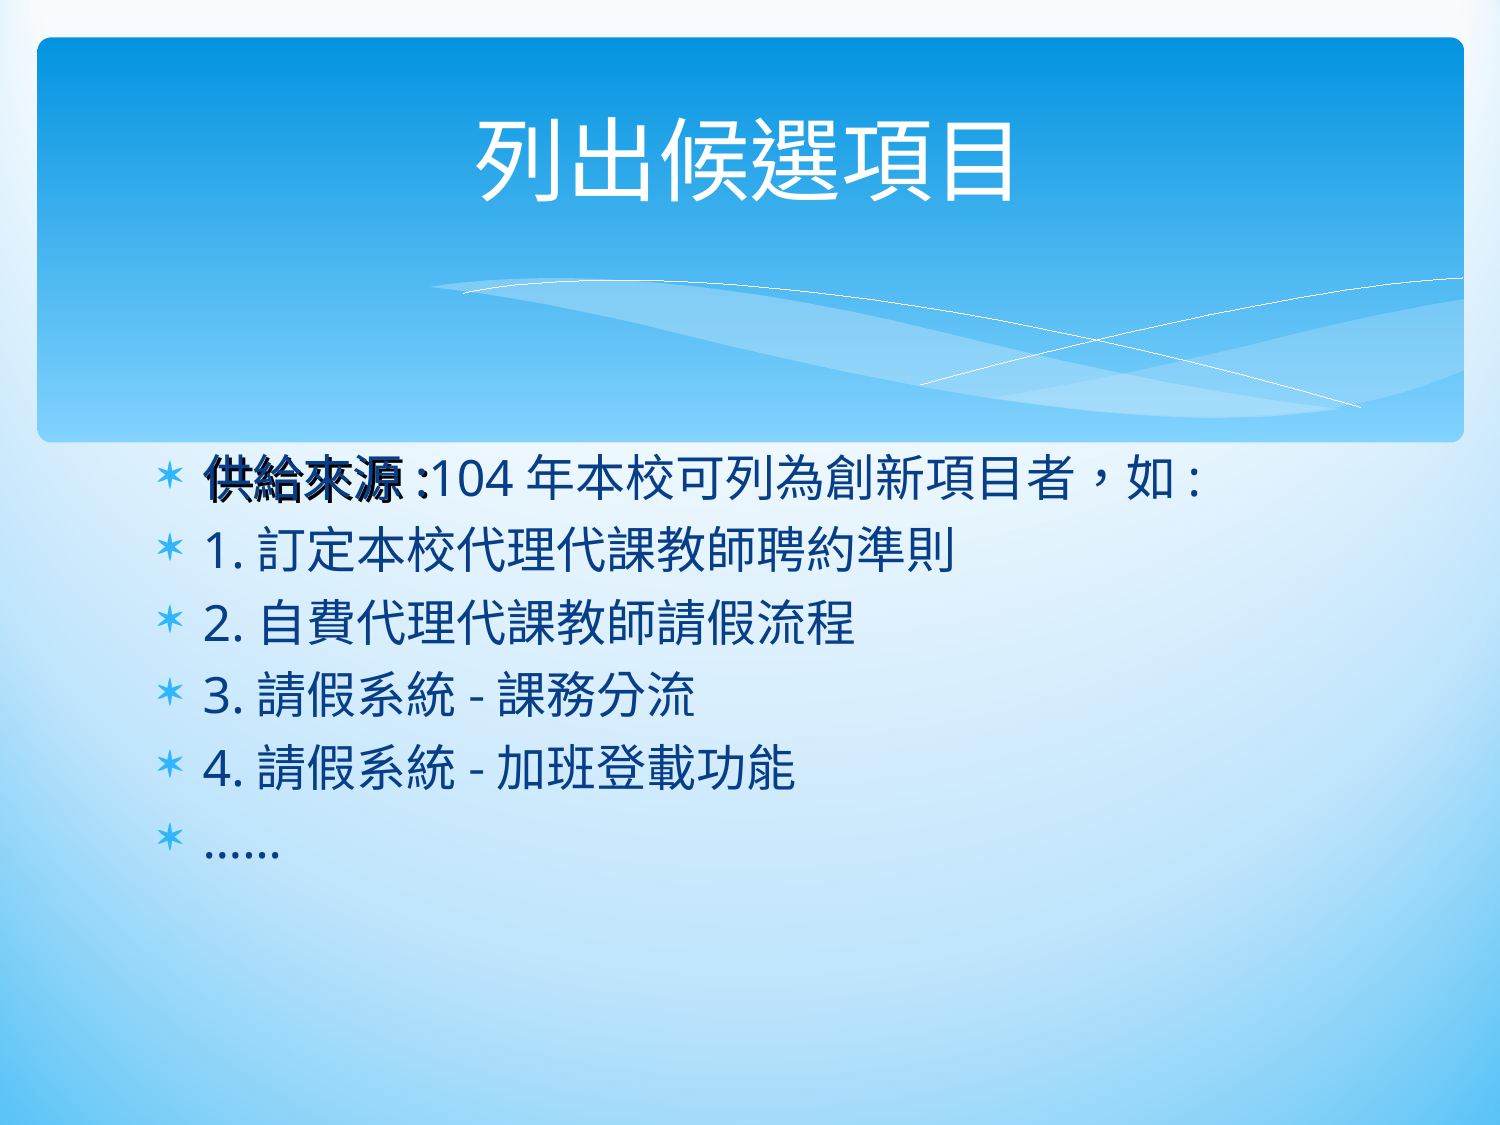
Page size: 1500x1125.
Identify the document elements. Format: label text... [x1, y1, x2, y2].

list 供給來源:104年本校可列為創新項目者，如: 1.訂定本校代理代課教師聘約準則 2.自費代理代課教師請假流程 3.請假系統-課務分流 4.請假系統-加班登載功能 …… [142, 438, 1359, 1005]
picture [0, 0, 1500, 1125]
title 列出候選項目 [75, 55, 1426, 261]
